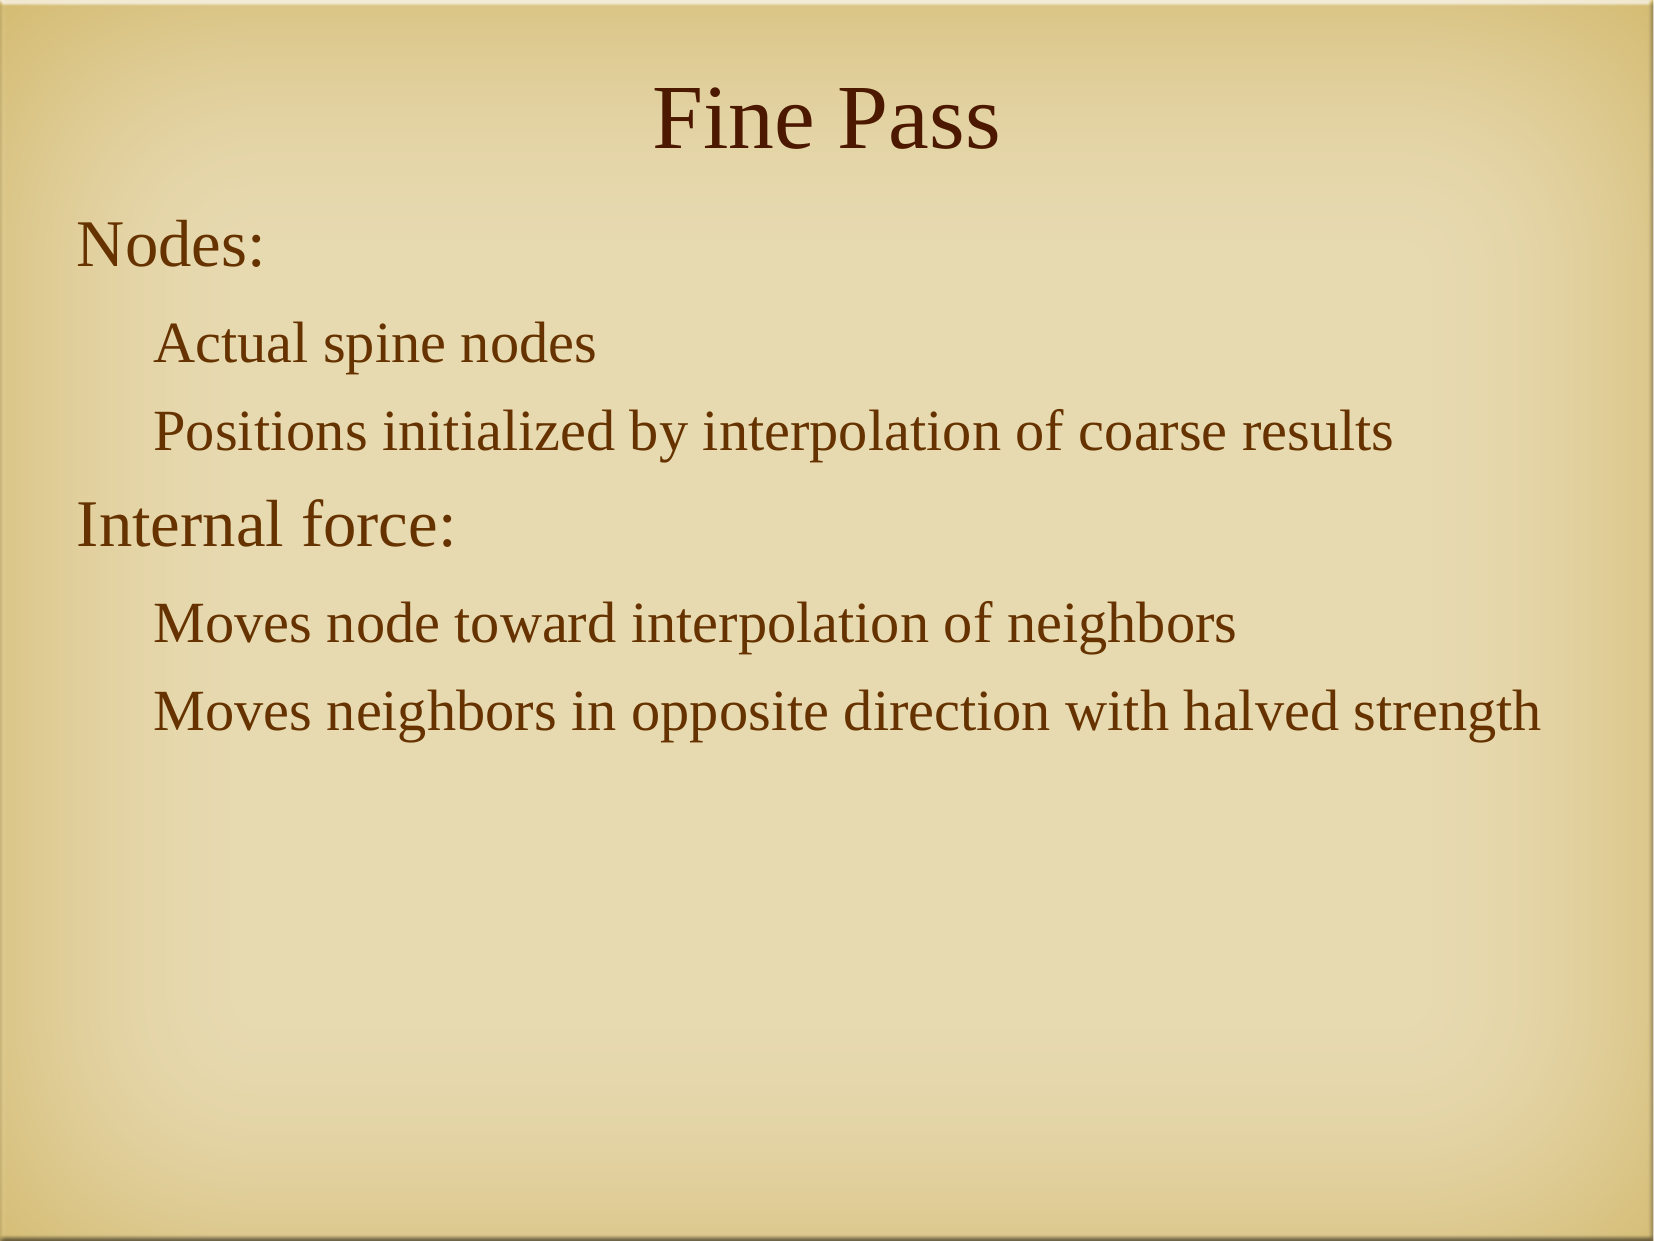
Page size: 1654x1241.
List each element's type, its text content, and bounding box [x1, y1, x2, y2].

list Nodes: Actual spine nodes Positions initialized by interpolation of coarse results Internal force: Moves node toward interpolation of neighbors Moves neighbors in opposite direction with halved strength [59, 206, 1595, 1182]
title Fine Pass [59, 58, 1595, 178]
picture [0, 0, 1654, 1241]
